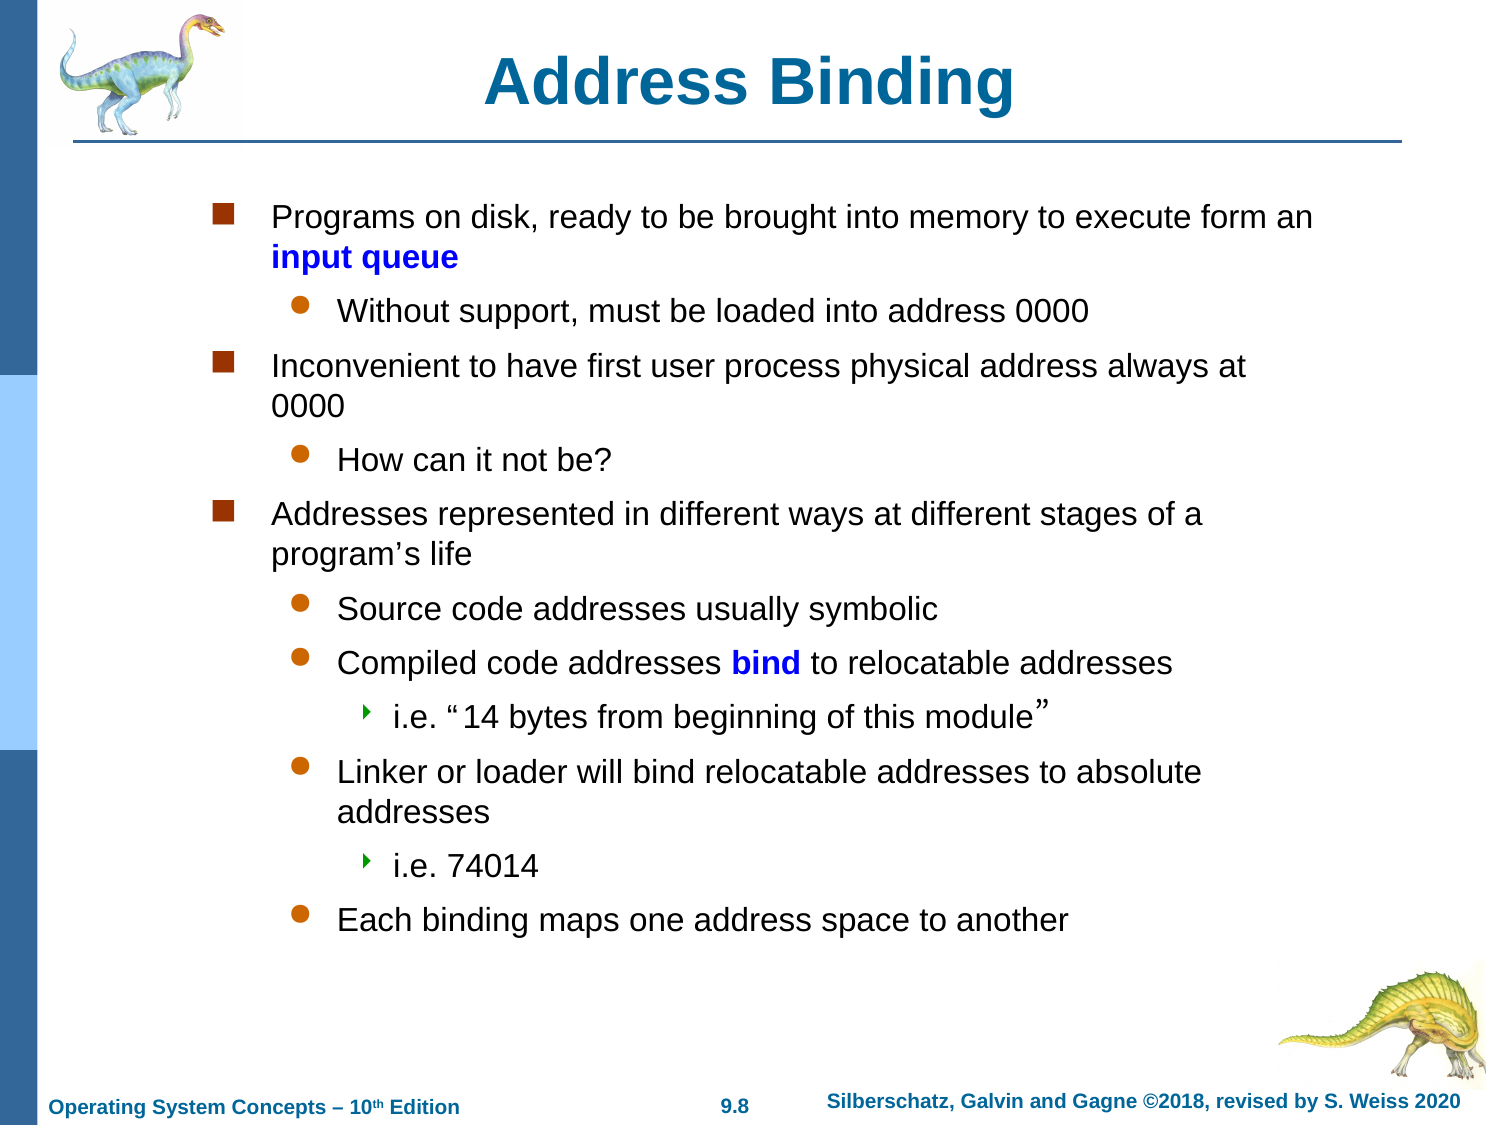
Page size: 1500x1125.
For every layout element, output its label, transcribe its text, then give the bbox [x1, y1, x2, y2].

list Programs on disk, ready to be brought into memory to execute form an input queue Without support, must be loaded into address 0000 Inconvenient to have first user process physical address always at 0000 How can it not be? Addresses represented in different ways at different stages of a program’s life Source code addresses usually symbolic Compiled code addresses bind to relocatable addresses i.e. “14 bytes from beginning of this module” Linker or loader will bind relocatable addresses to absolute addresses i.e. 74014 Each binding maps one address space to another [199, 187, 1334, 996]
picture [1275, 959, 1486, 1090]
title Address Binding [75, 31, 1426, 126]
picture [46, 0, 243, 149]
